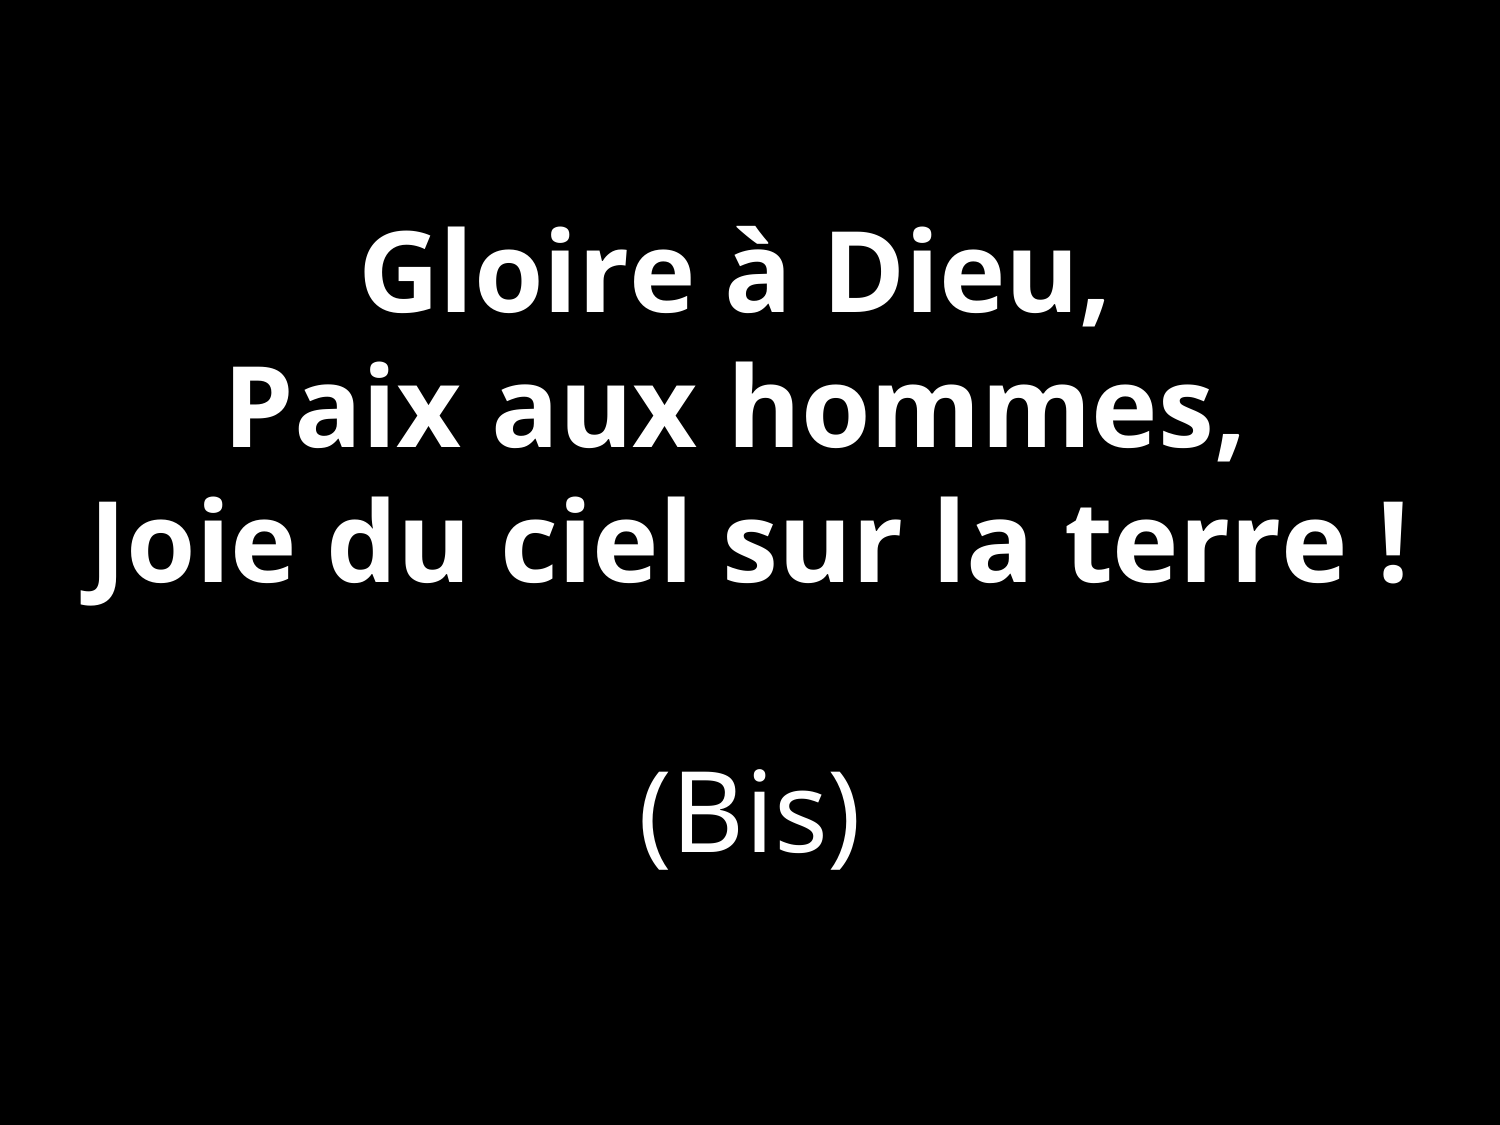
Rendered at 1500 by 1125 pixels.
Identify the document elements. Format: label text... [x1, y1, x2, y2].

text_box Gloire à Dieu, Paix aux hommes, Joie du ciel sur la terre ! (Bis) [0, 177, 1500, 702]
